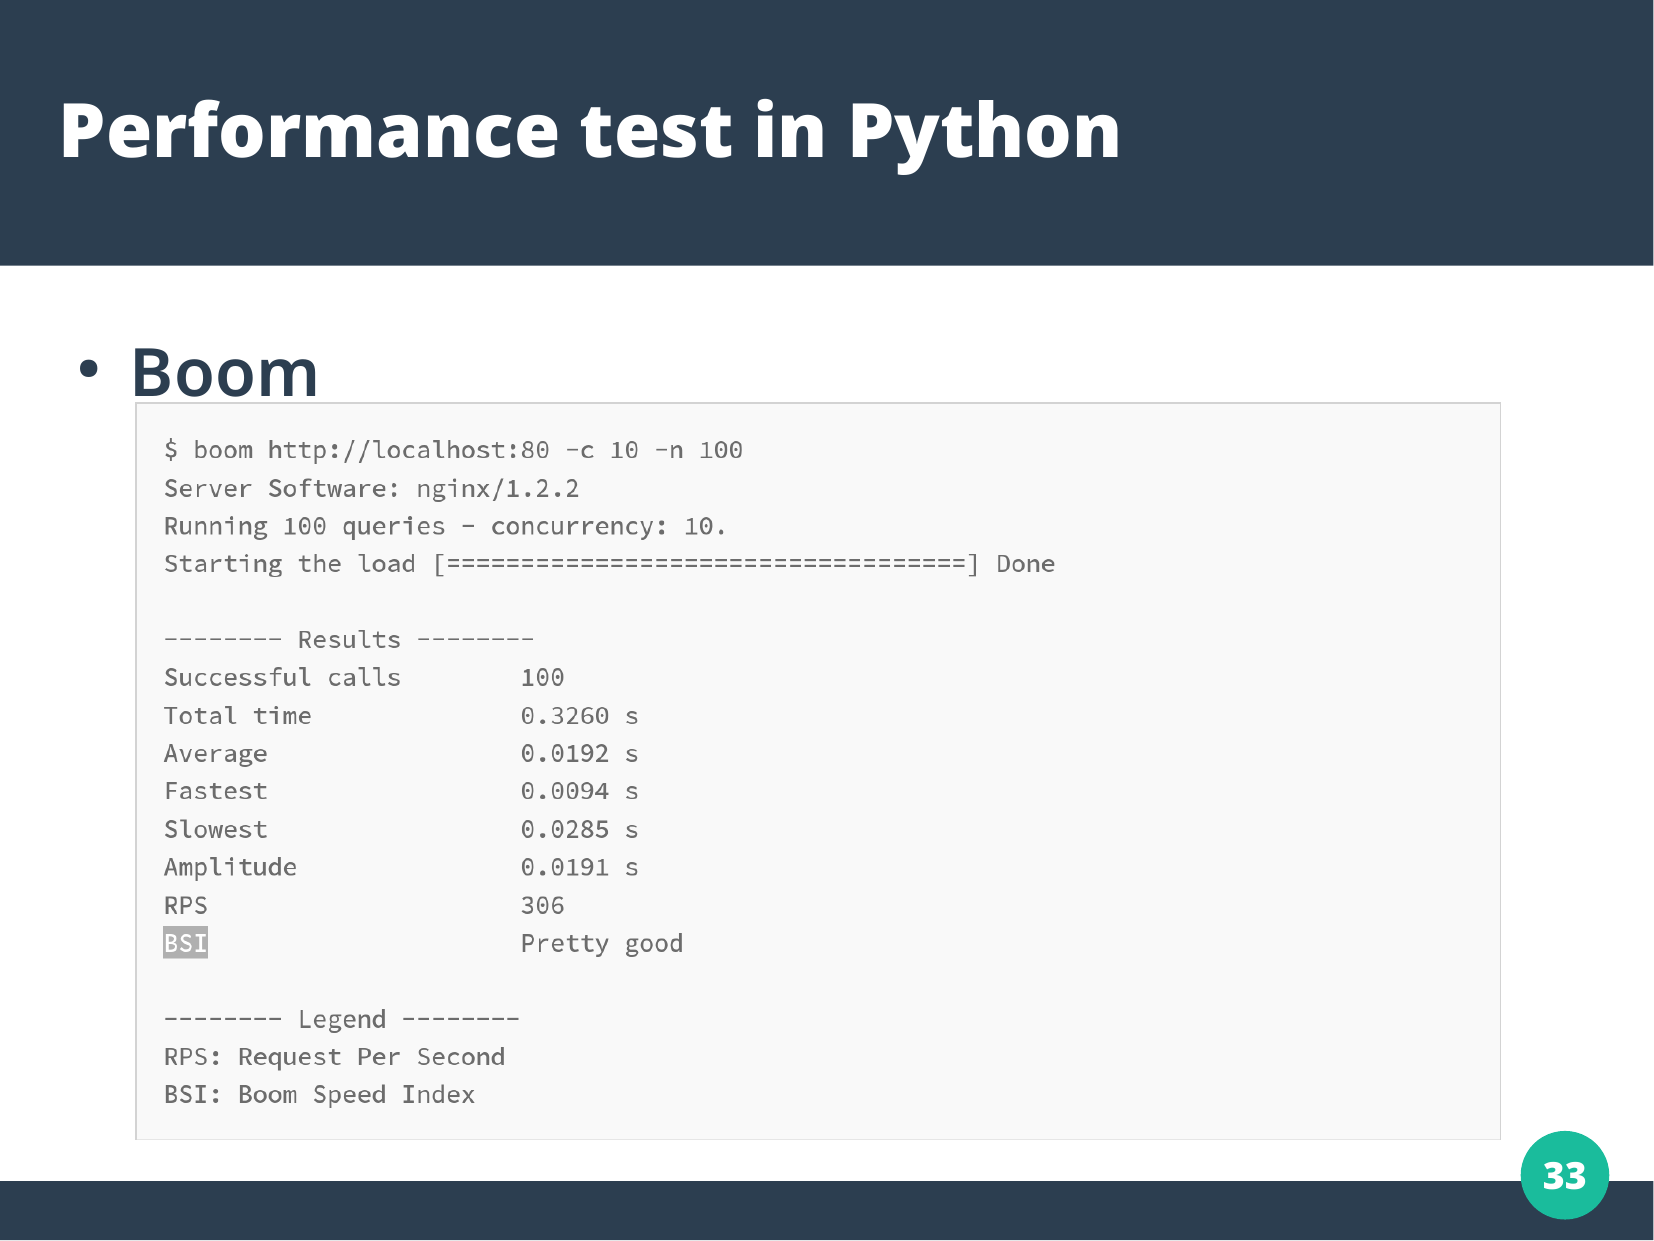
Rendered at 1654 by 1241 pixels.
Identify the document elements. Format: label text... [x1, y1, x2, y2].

title Performance test in Python [59, 49, 1595, 207]
picture [135, 402, 1501, 1141]
list Boom [59, 324, 1595, 1152]
